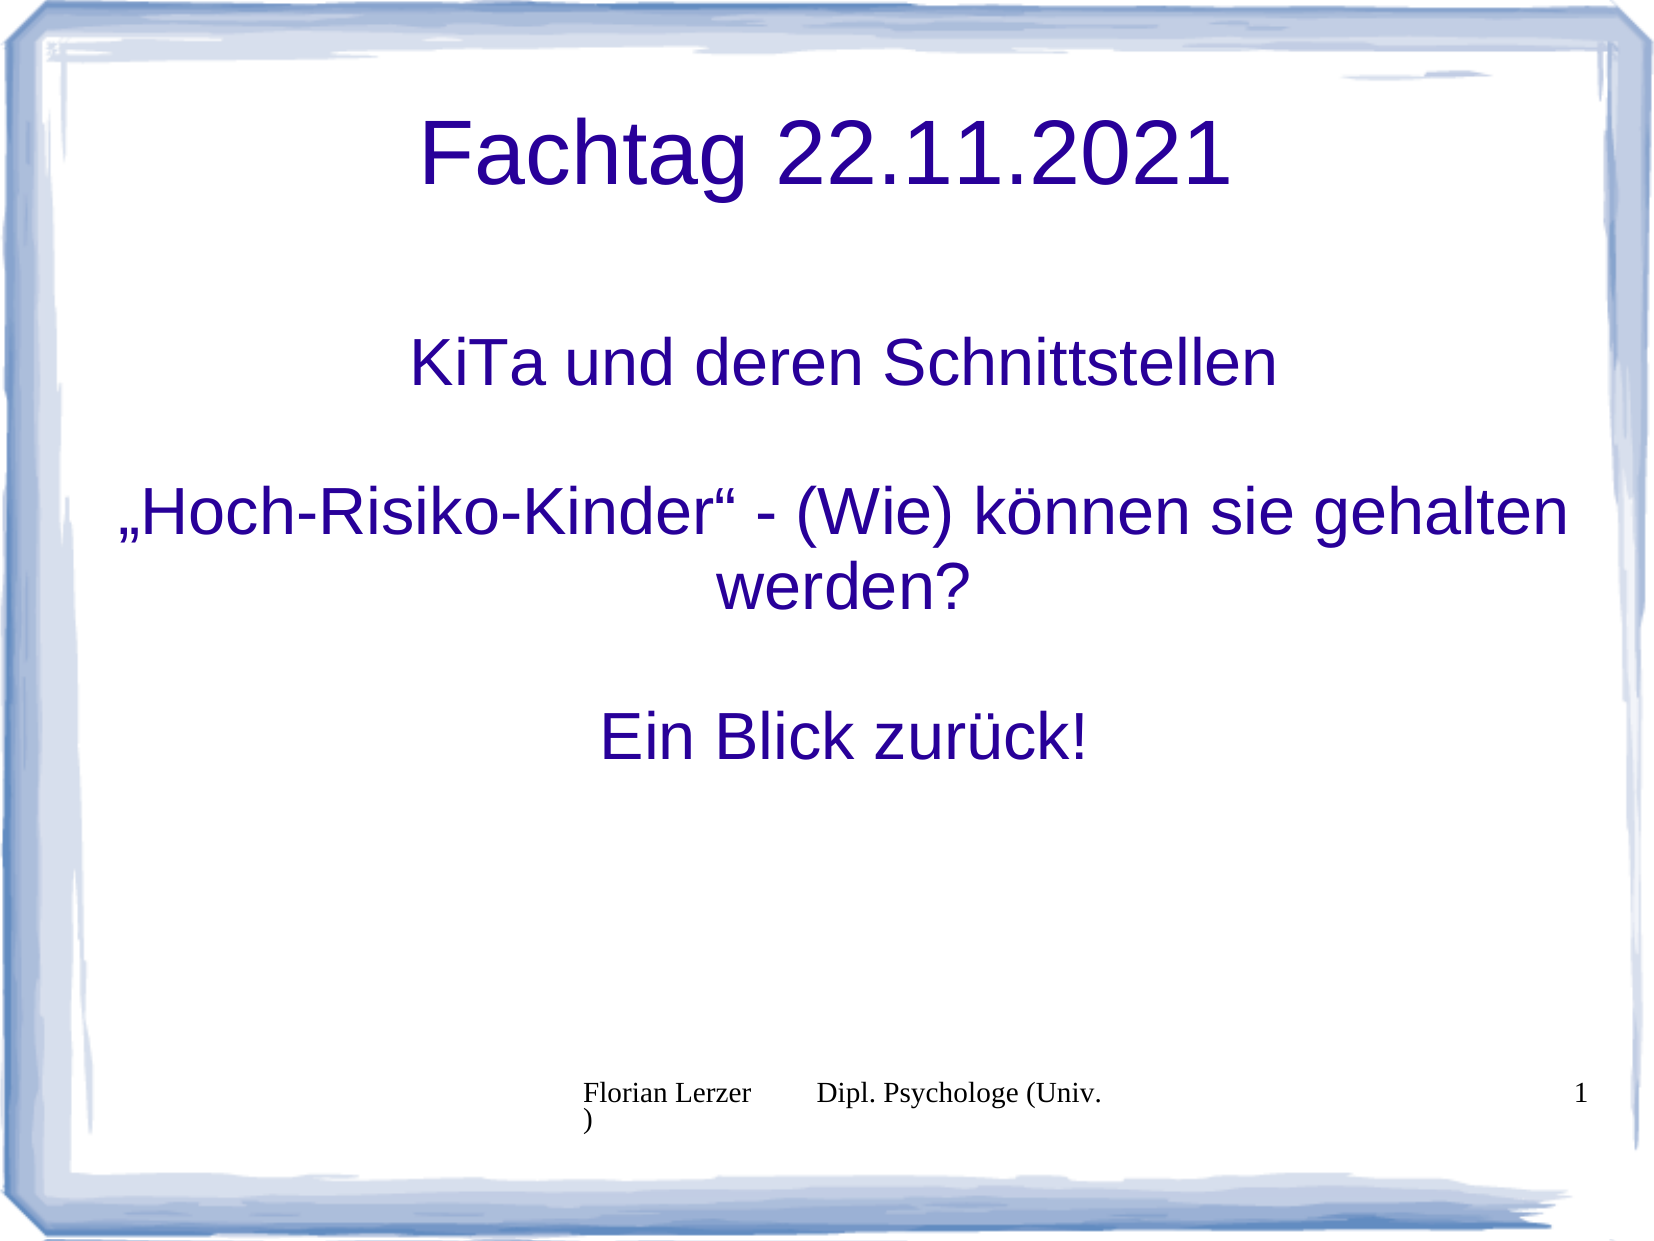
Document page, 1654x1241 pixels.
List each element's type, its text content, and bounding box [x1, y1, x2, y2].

subtitle KiTa und deren Schnittstellen „Hoch-Risiko-Kinder“ - (Wie) können sie gehalten werden? Ein Blick zurück! [118, 324, 1571, 1004]
title Fachtag 22.11.2021 [82, 49, 1571, 257]
picture [0, 0, 1654, 1241]
